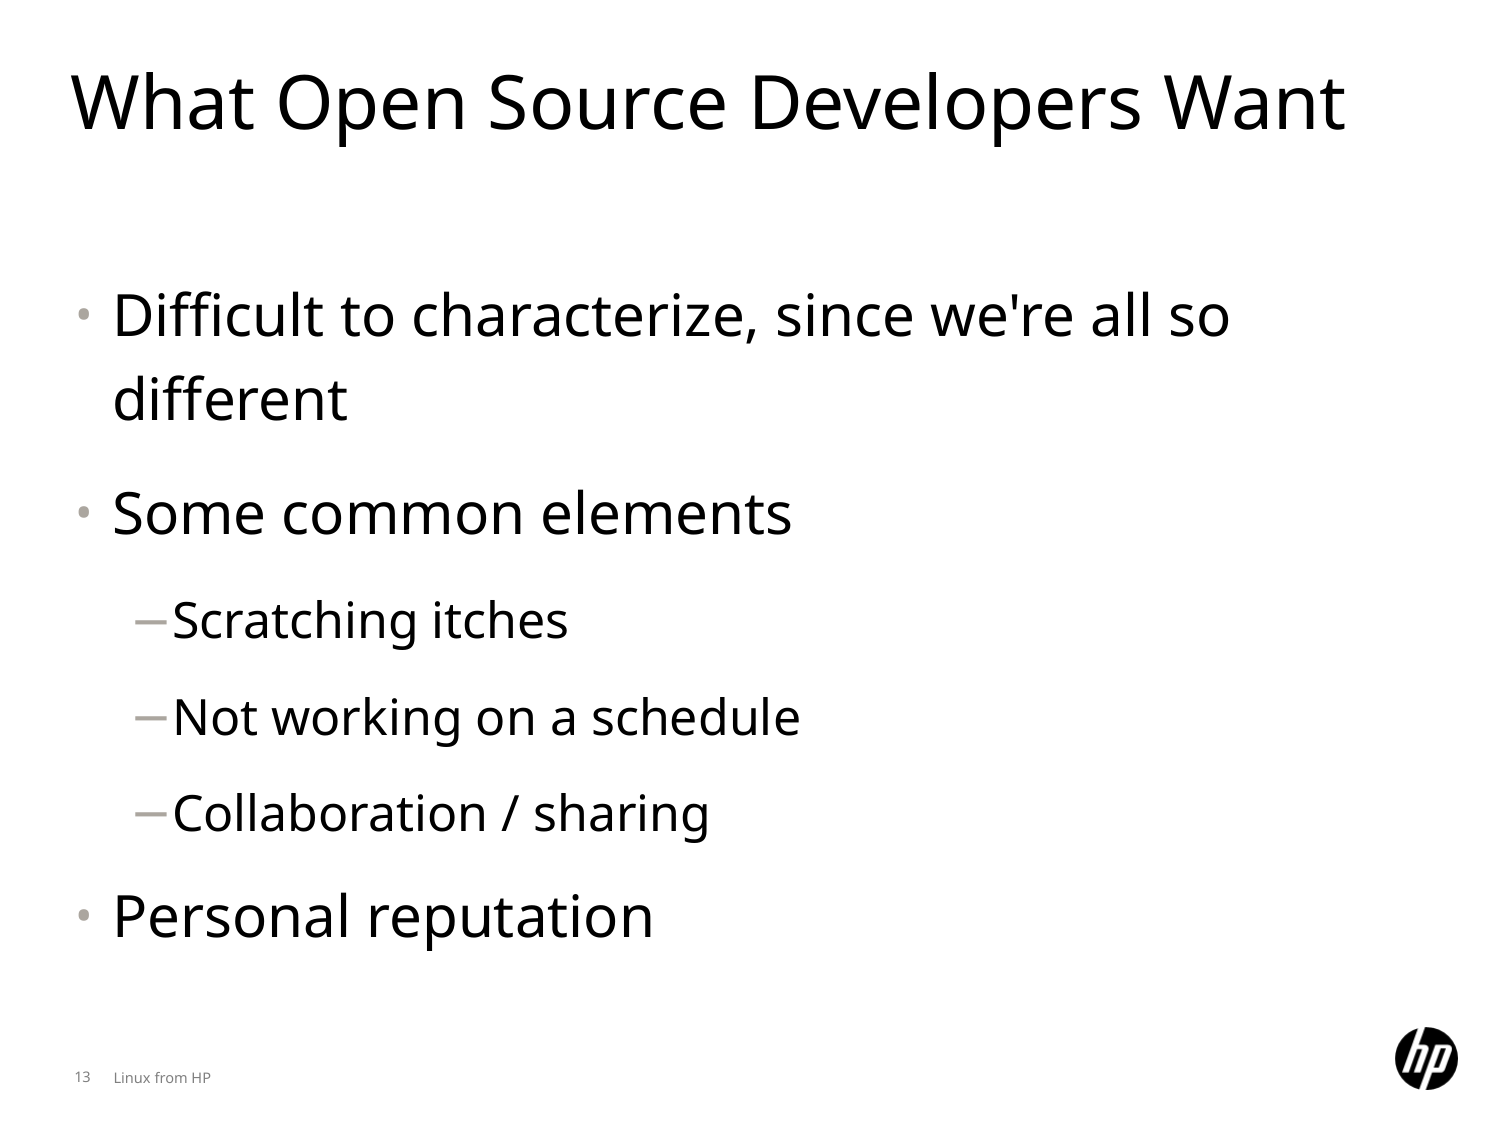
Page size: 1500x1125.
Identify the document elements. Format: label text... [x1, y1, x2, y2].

title What Open Source Developers Want [55, 68, 1430, 213]
picture [1393, 1025, 1460, 1092]
list Difficult to characterize, since we're all so different Some common elements Scratching itches Not working on a schedule Collaboration / sharing Personal reputation [75, 263, 1425, 1006]
